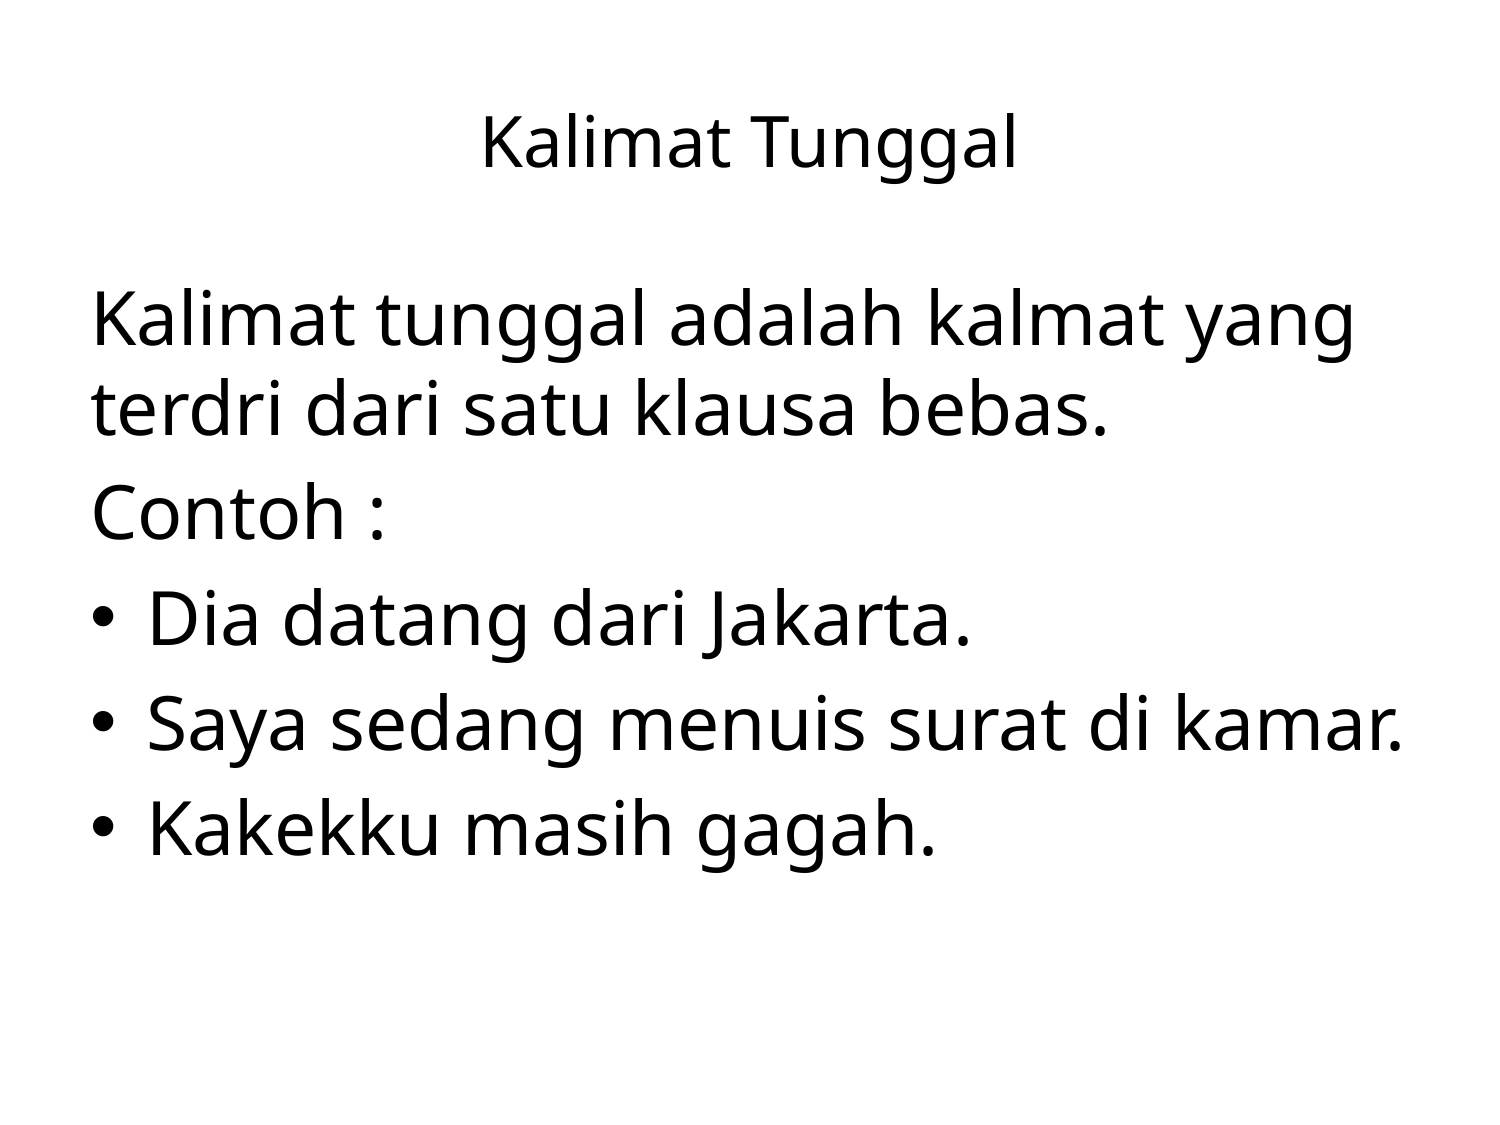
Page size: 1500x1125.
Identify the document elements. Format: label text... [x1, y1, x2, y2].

title Kalimat Tunggal [75, 87, 1425, 262]
list Kalimat tunggal adalah kalmat yang terdri dari satu klausa bebas. Contoh : Dia datang dari Jakarta. Saya sedang menuis surat di kamar. Kakekku masih gagah. [75, 262, 1425, 1005]
